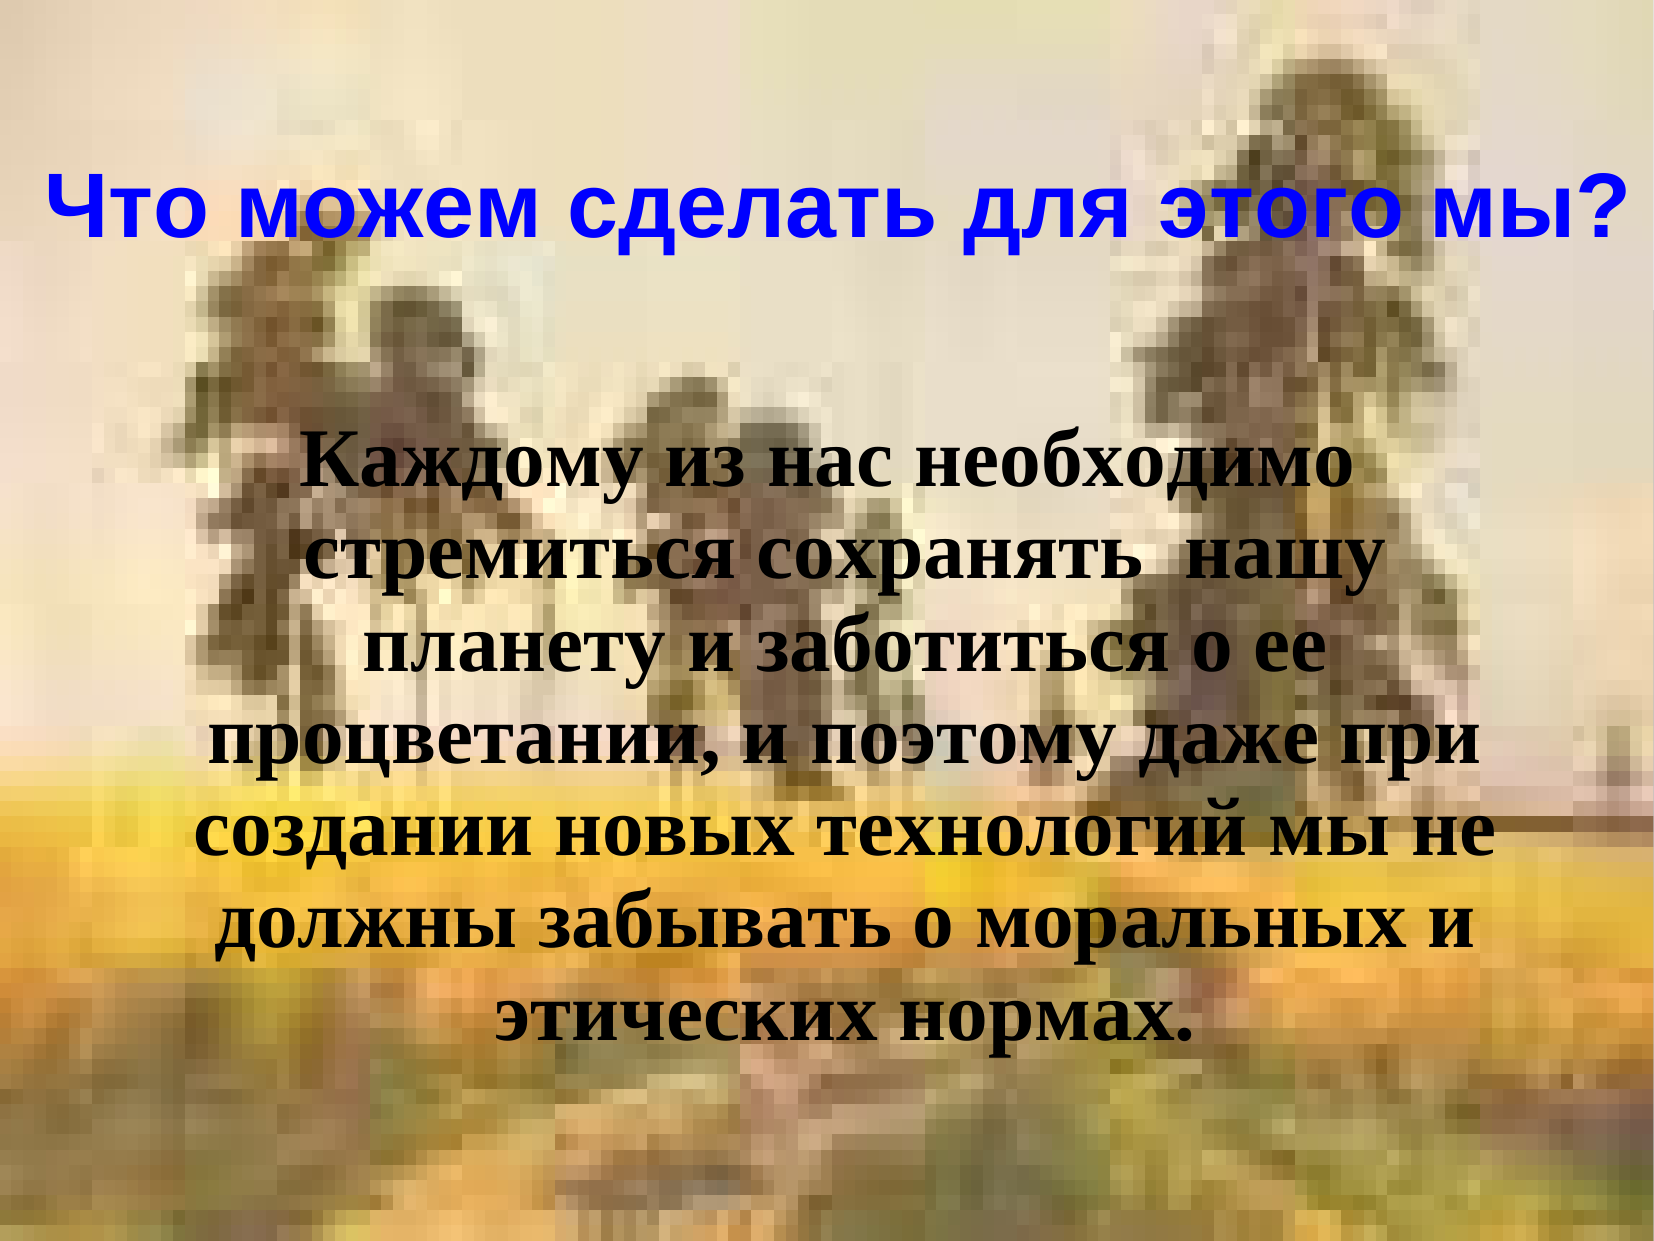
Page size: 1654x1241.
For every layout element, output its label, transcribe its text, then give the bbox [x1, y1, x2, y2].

text_box Что можем сделать для этого мы? [29, 147, 1649, 265]
picture [0, 0, 1654, 1241]
subtitle Каждому из нас необходимо стремиться сохранять нашу планету и заботиться о ее процветании, и поэтому даже при создании новых технологий мы не должны забывать о моральных и этических нормах. [121, 352, 1534, 1119]
